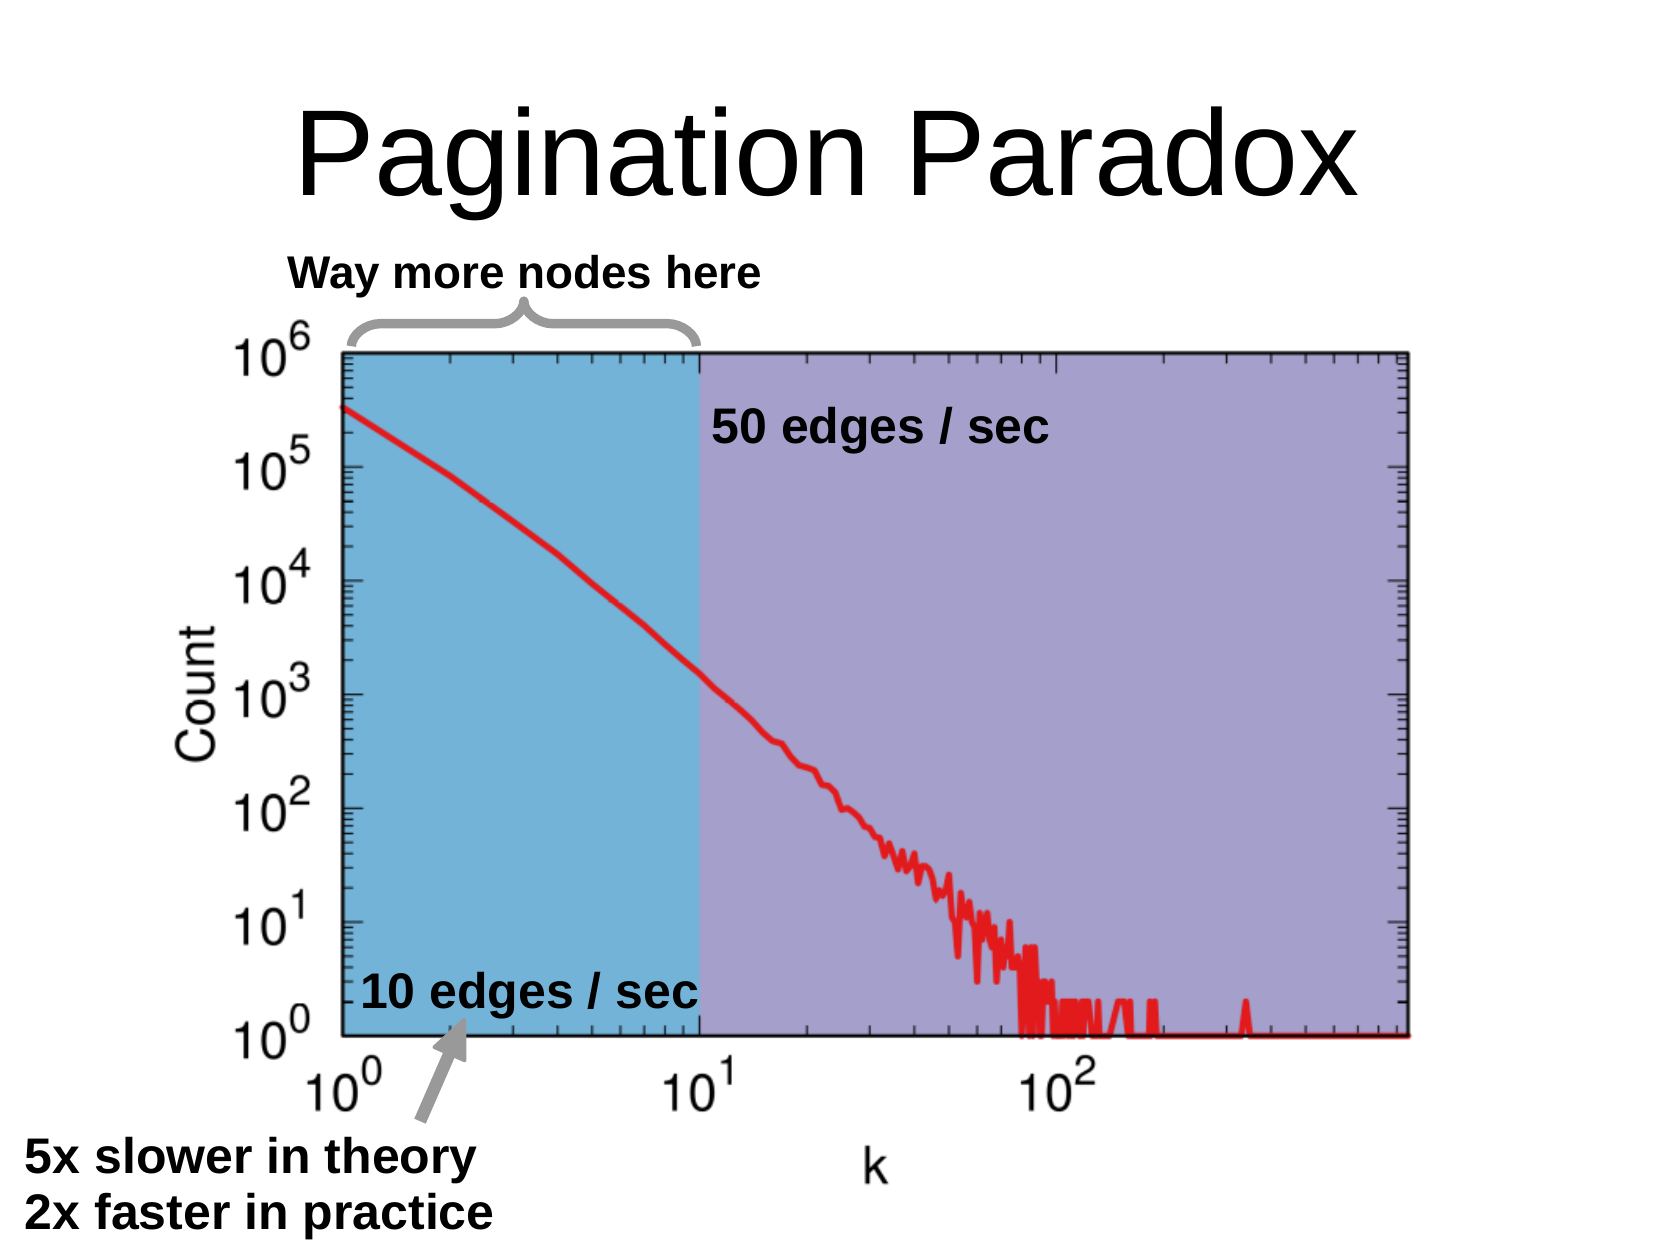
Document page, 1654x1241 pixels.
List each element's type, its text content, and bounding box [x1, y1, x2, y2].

text_box 50 edges / sec [696, 390, 1066, 453]
picture [150, 301, 1503, 1204]
text_box Way more nodes here [273, 239, 778, 298]
title Pagination Paradox [82, 49, 1571, 257]
text_box 5x slower in theory 2x faster in practice [10, 1121, 511, 1231]
text_box 10 edges / sec [345, 956, 715, 1019]
